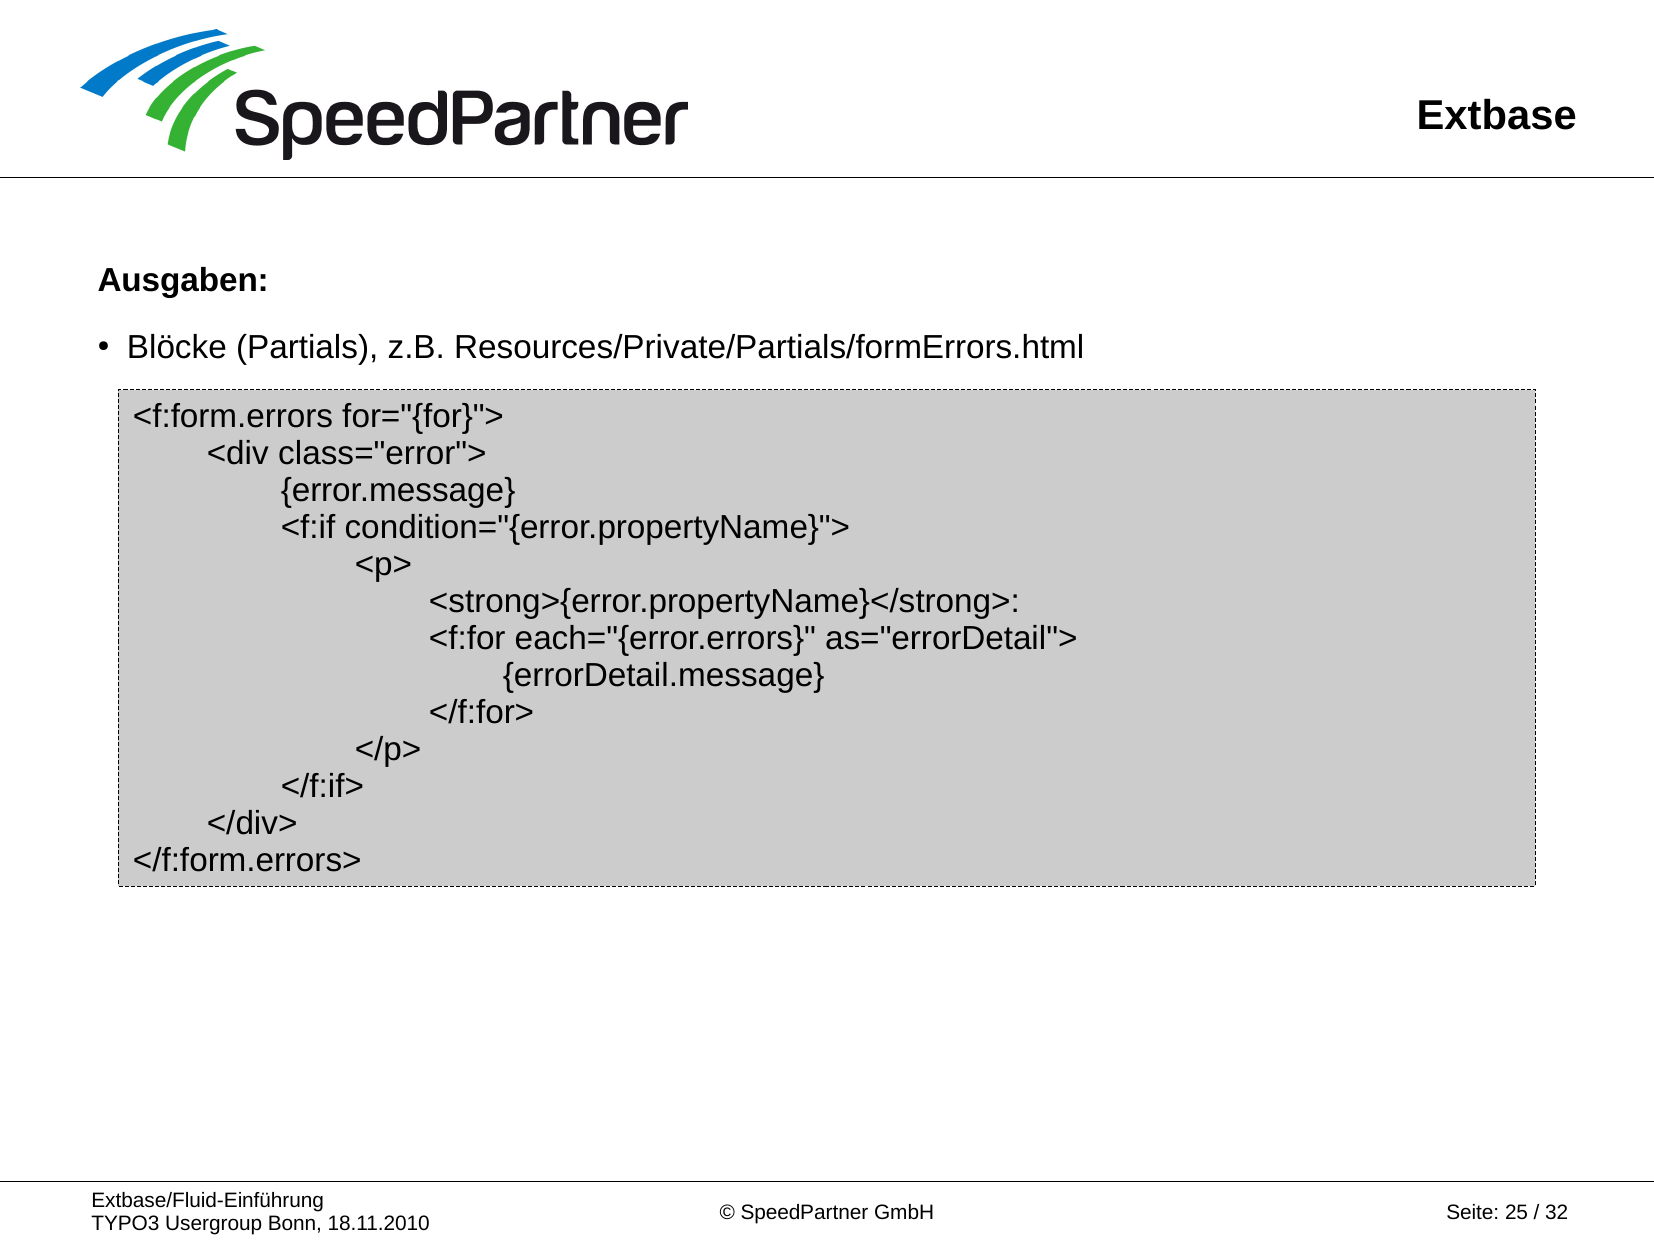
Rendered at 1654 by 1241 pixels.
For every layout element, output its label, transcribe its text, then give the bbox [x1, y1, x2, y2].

text_box Ausgaben: Blöcke (Partials), z.B. Resources/Private/Partials/formErrors.html [82, 253, 1565, 1151]
picture [80, 29, 688, 160]
title Extbase [590, 70, 1577, 160]
text_box <f:form.errors for="{for}"> <div class="error"> {error.message} <f:if condition="{error.propertyName}"> <p> <strong>{error.propertyName}</strong>: <f:for each="{error.errors}" as="errorDetail"> {errorDetail.message} </f:for> </p> </f:if> </div> </f:form.errors> [118, 389, 1536, 887]
